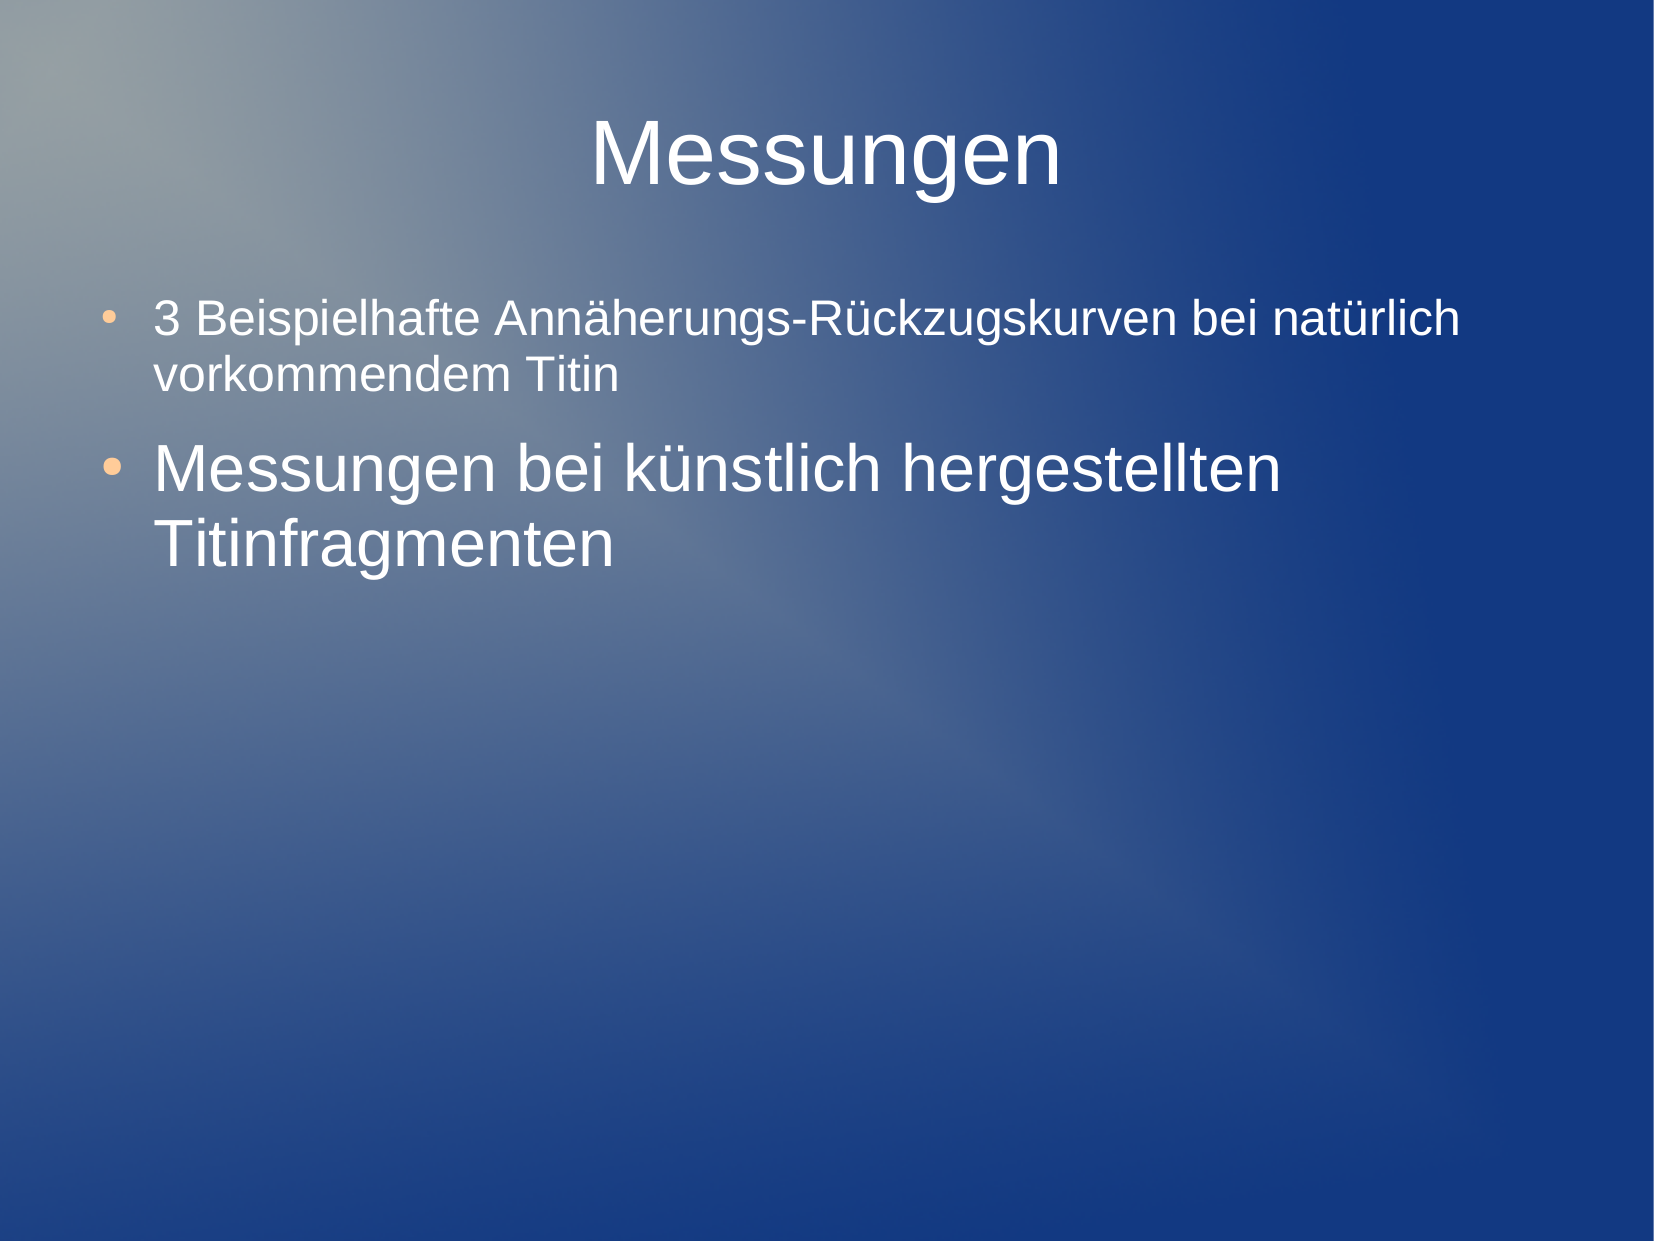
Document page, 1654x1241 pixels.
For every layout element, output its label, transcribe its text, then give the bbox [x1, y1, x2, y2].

title Messungen [82, 49, 1571, 257]
list 3 Beispielhafte Annäherungs-Rückzugskurven bei natürlich vorkommendem Titin Messungen bei künstlich hergestellten Titinfragmenten [82, 290, 1571, 1109]
picture [0, 0, 1654, 1241]
